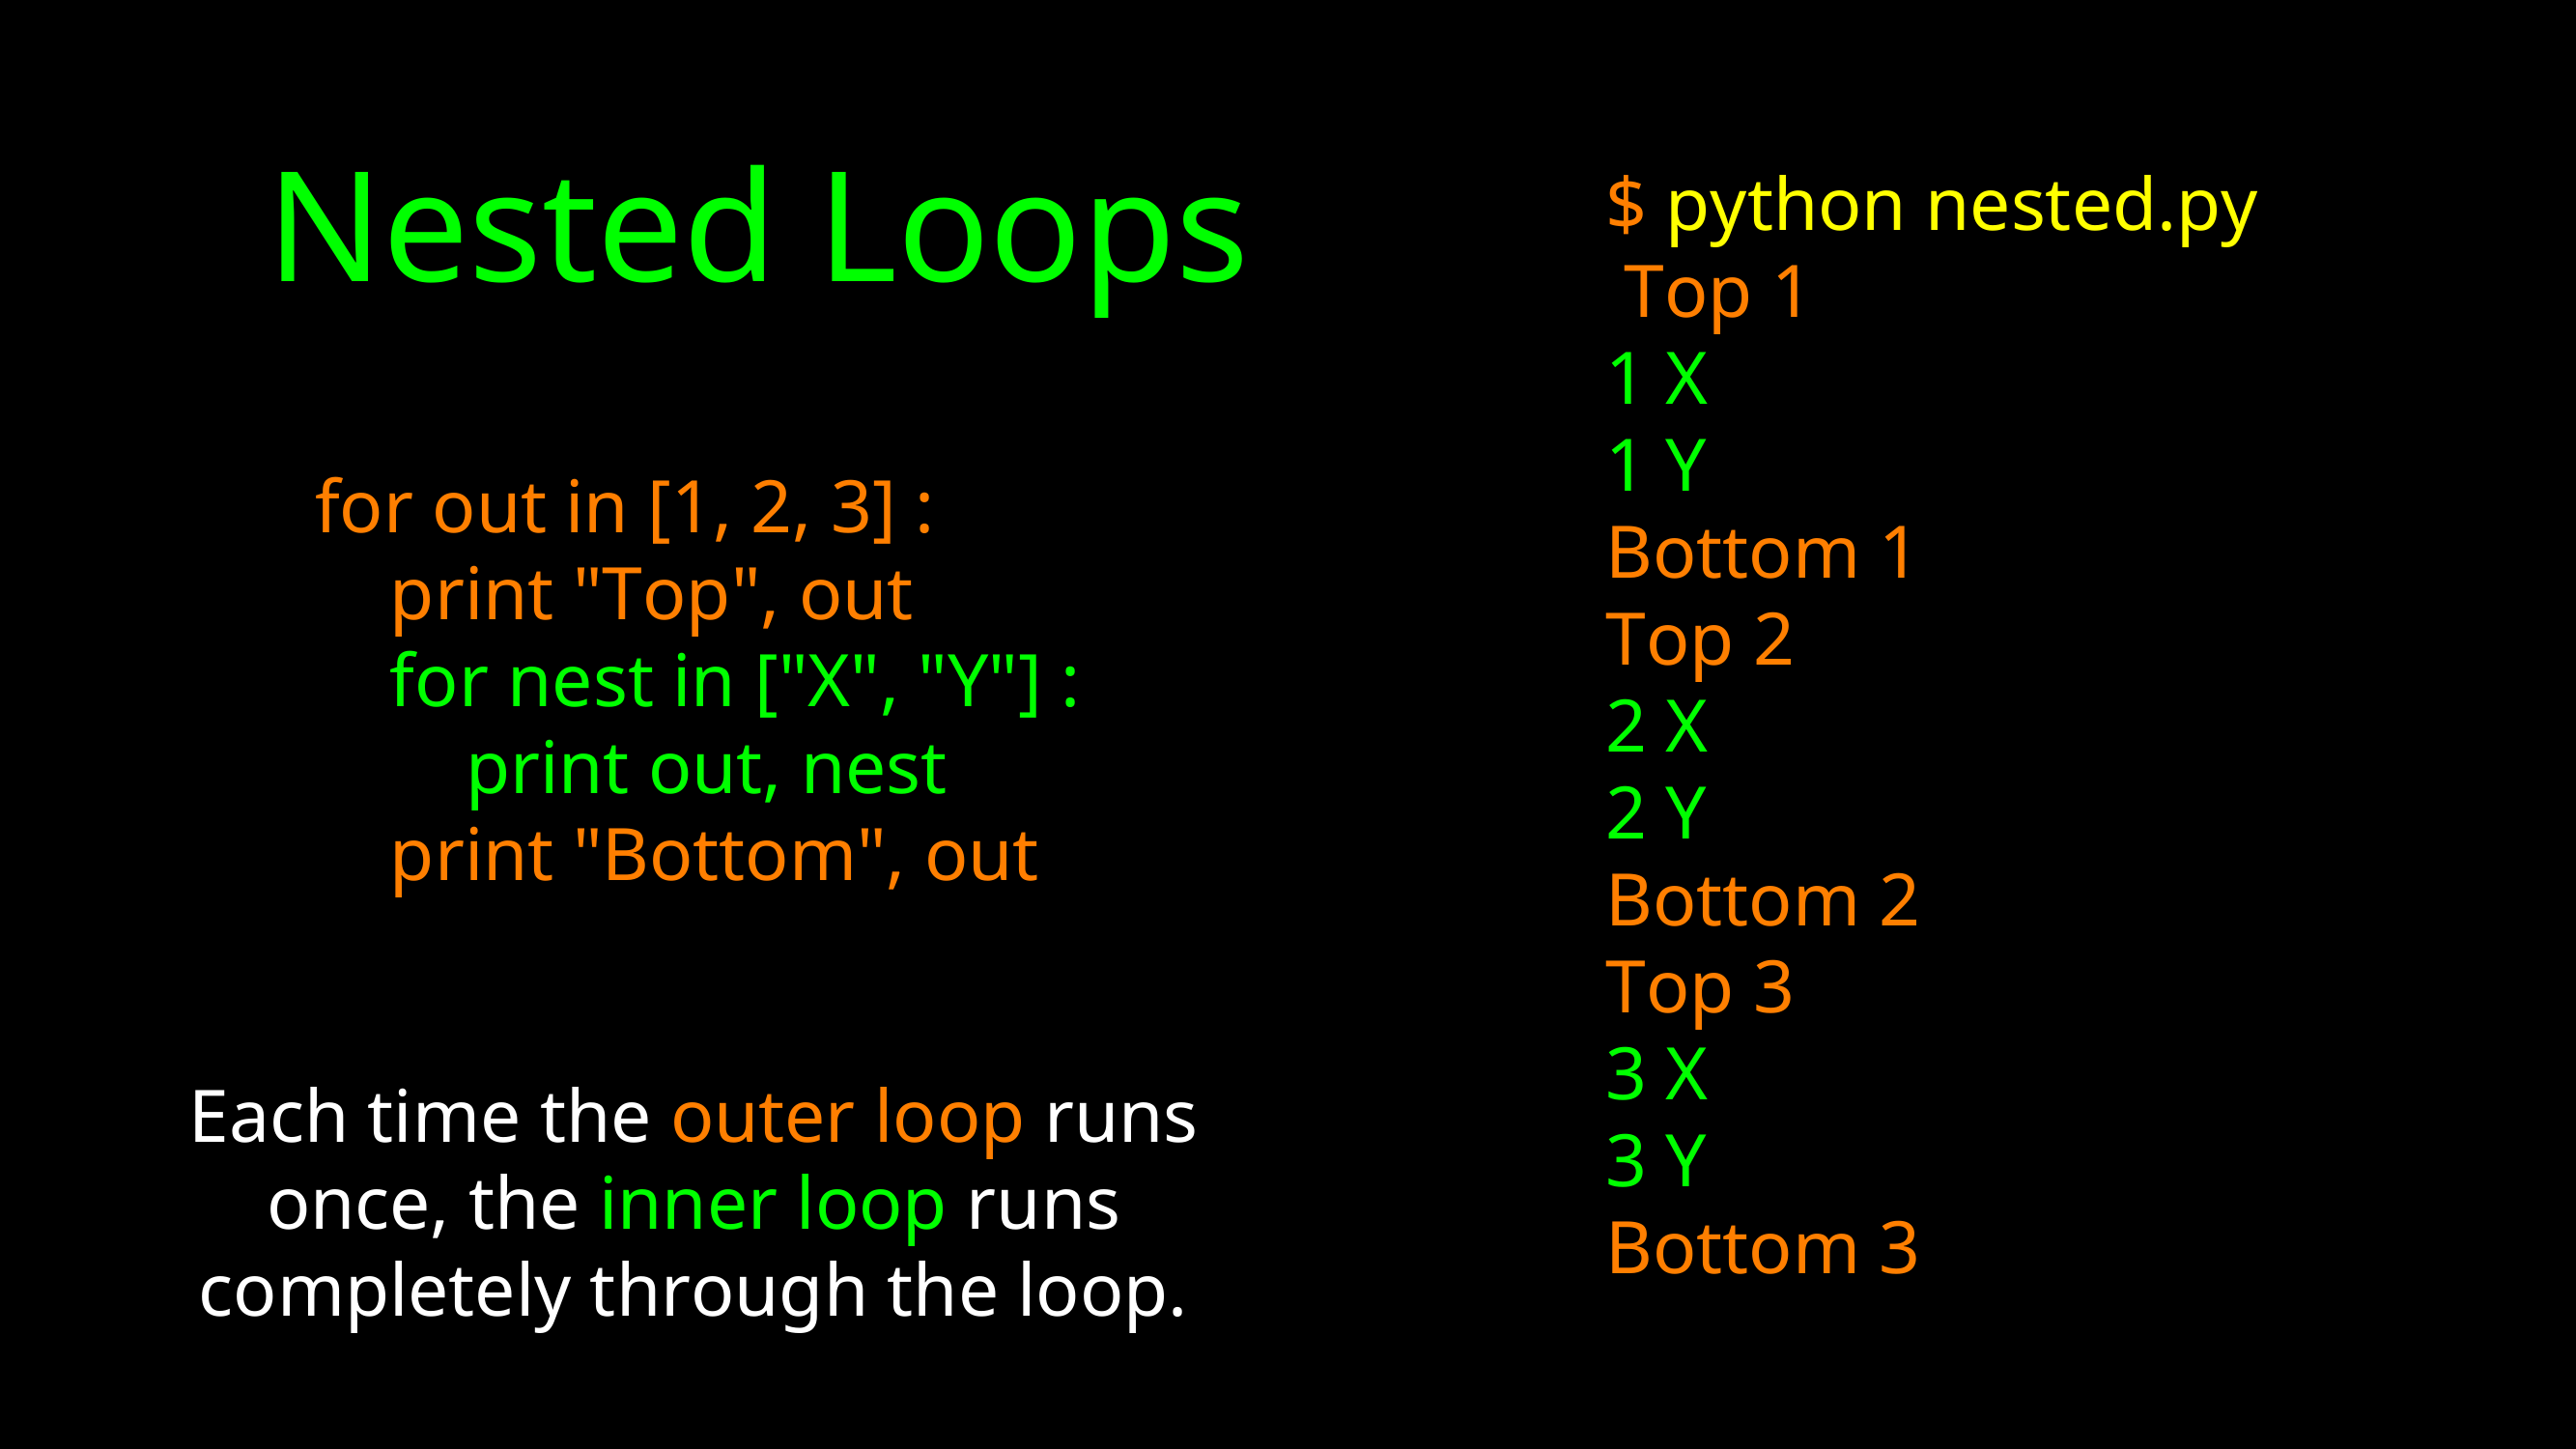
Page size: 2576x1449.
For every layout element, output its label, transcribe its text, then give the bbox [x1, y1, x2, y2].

text_box for out in [1, 2, 3] : print "Top", out for nest in ["X", "Y"] : print out, nest print "Bottom", out [314, 459, 1081, 895]
text_box Each time the outer loop runs once, the inner loop runs completely through the loop. [174, 1068, 1213, 1333]
title Nested Loops [183, 38, 1335, 403]
text_box $ python nested.py Top 1 1 X 1 Y Bottom 1 Top 2 2 X 2 Y Bottom 2 Top 3 3 X 3 Y Bottom 3 [1605, 157, 2259, 1289]
